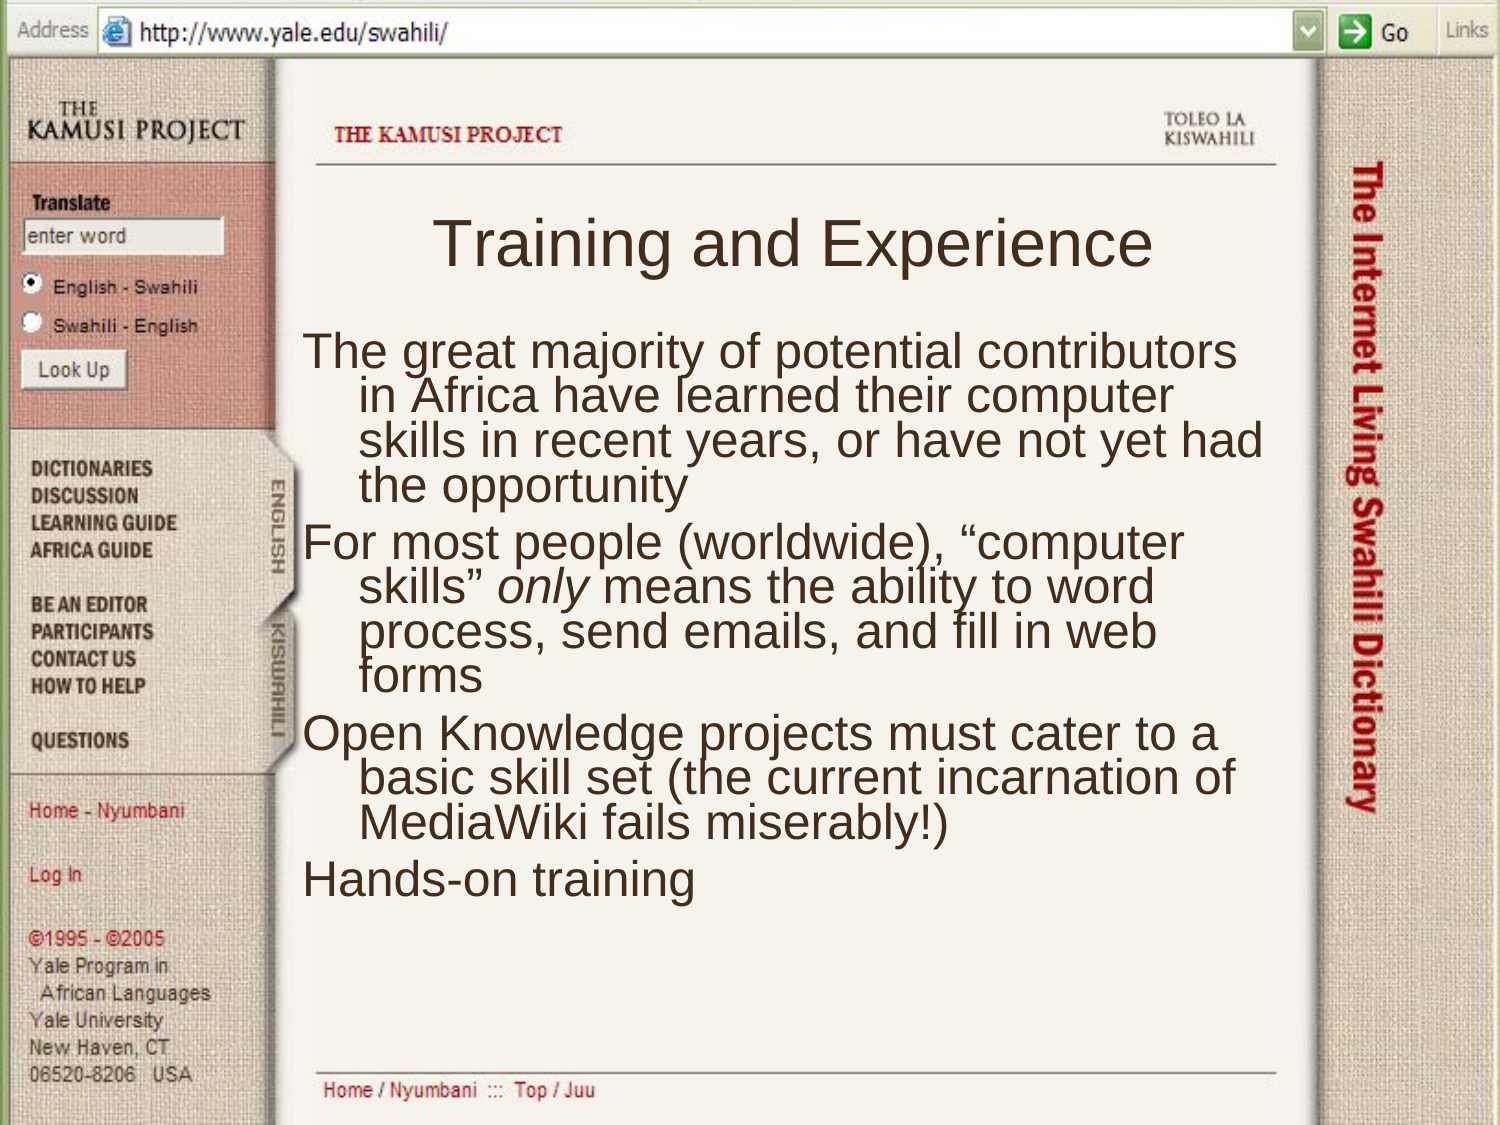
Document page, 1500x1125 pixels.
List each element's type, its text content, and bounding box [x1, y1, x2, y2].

picture [0, 0, 1500, 1125]
list The great majority of potential contributors in Africa have learned their computer skills in recent years, or have not yet had the opportunity For most people (worldwide), “computer skills” only means the ability to word process, send emails, and fill in web forms Open Knowledge projects must cater to a basic skill set (the current incarnation of MediaWiki fails miserably!) Hands-on training [287, 324, 1300, 1014]
title Training and Experience [287, 149, 1300, 324]
